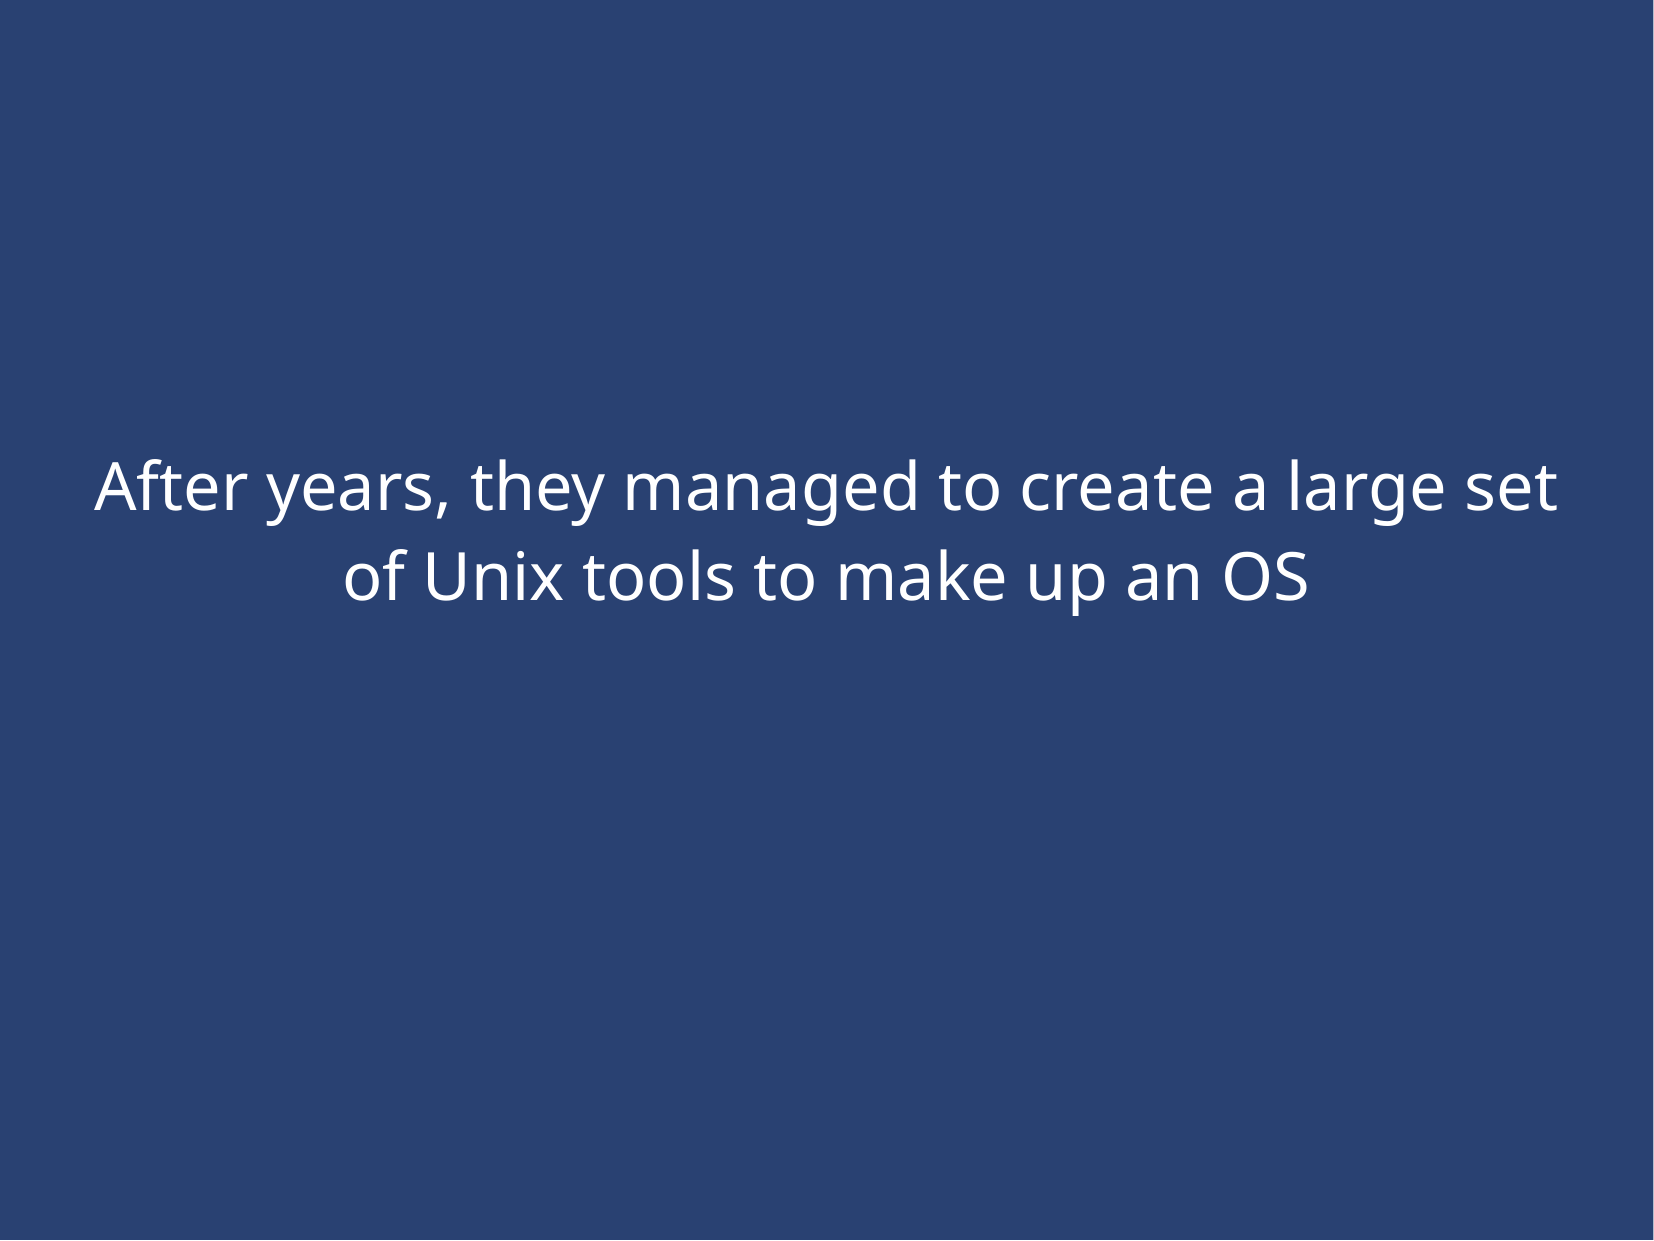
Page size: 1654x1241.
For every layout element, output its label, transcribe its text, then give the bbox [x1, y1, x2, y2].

subtitle After years, they managed to create a large set of Unix tools to make up an OS [82, 49, 1571, 1109]
